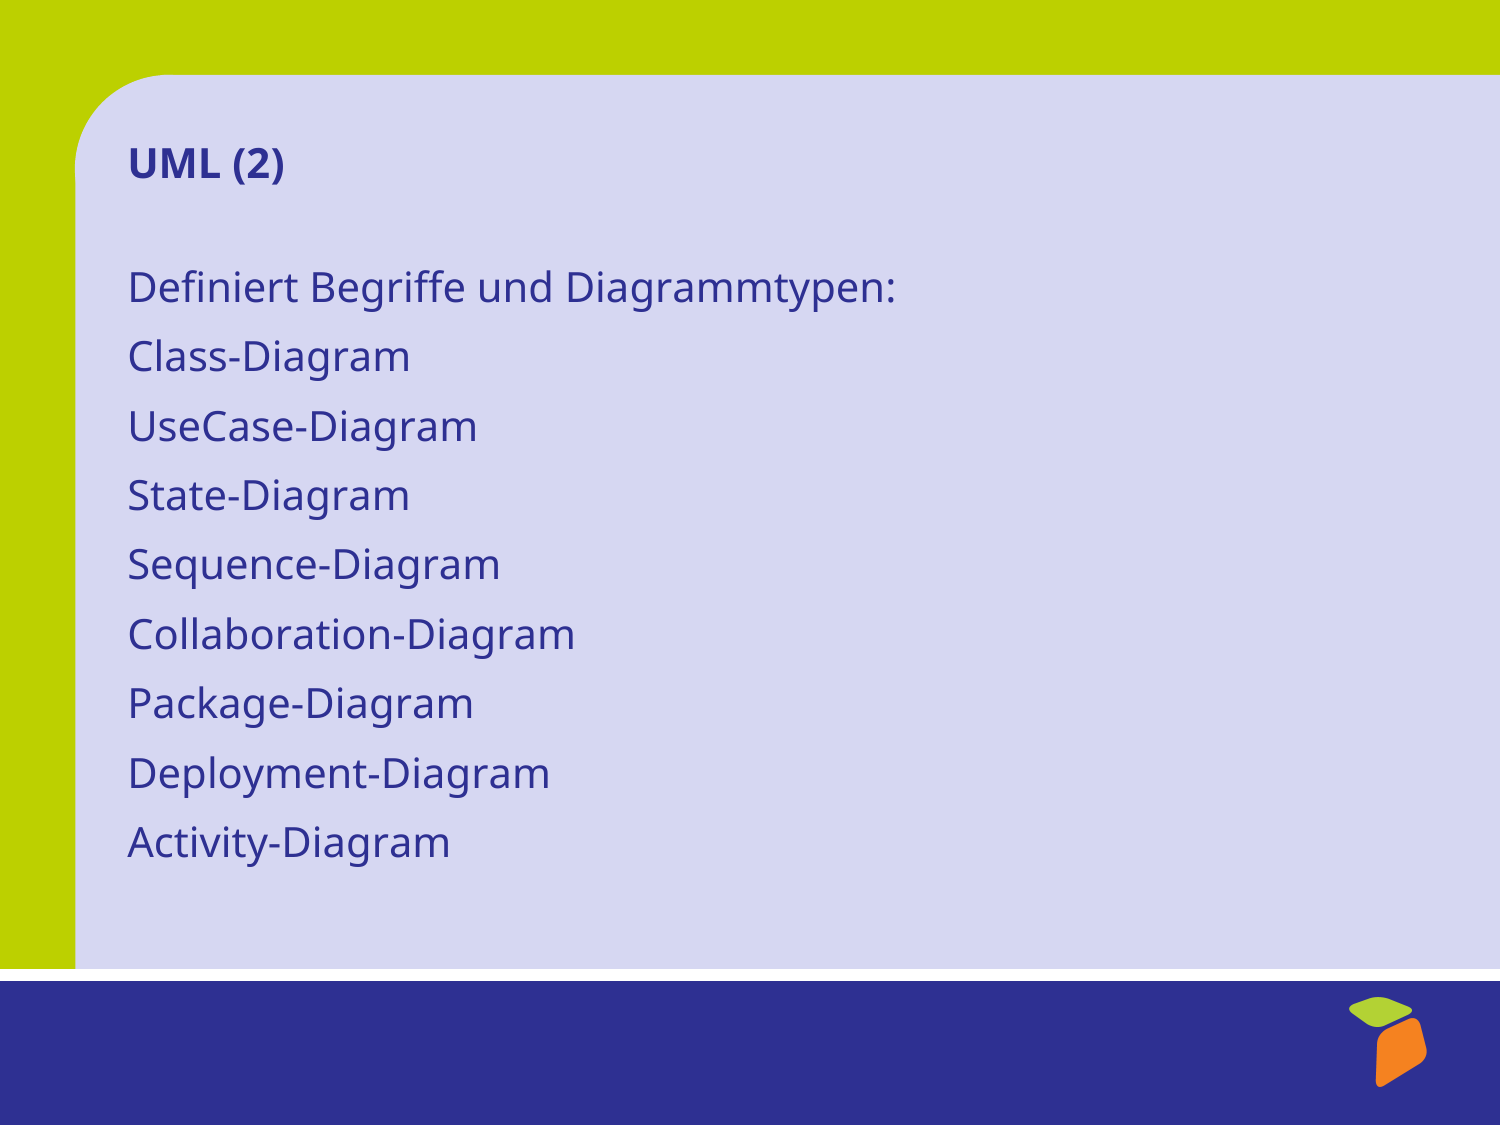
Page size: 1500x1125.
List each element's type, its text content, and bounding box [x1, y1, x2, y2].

title UML (2) [112, 112, 1388, 213]
picture [0, 981, 1500, 1125]
list Definiert Begriffe und Diagrammtypen: Class-Diagram UseCase-Diagram State-Diagram Sequence-Diagram Collaboration-Diagram Package-Diagram Deployment-Diagram Activity-Diagram [112, 249, 1388, 916]
